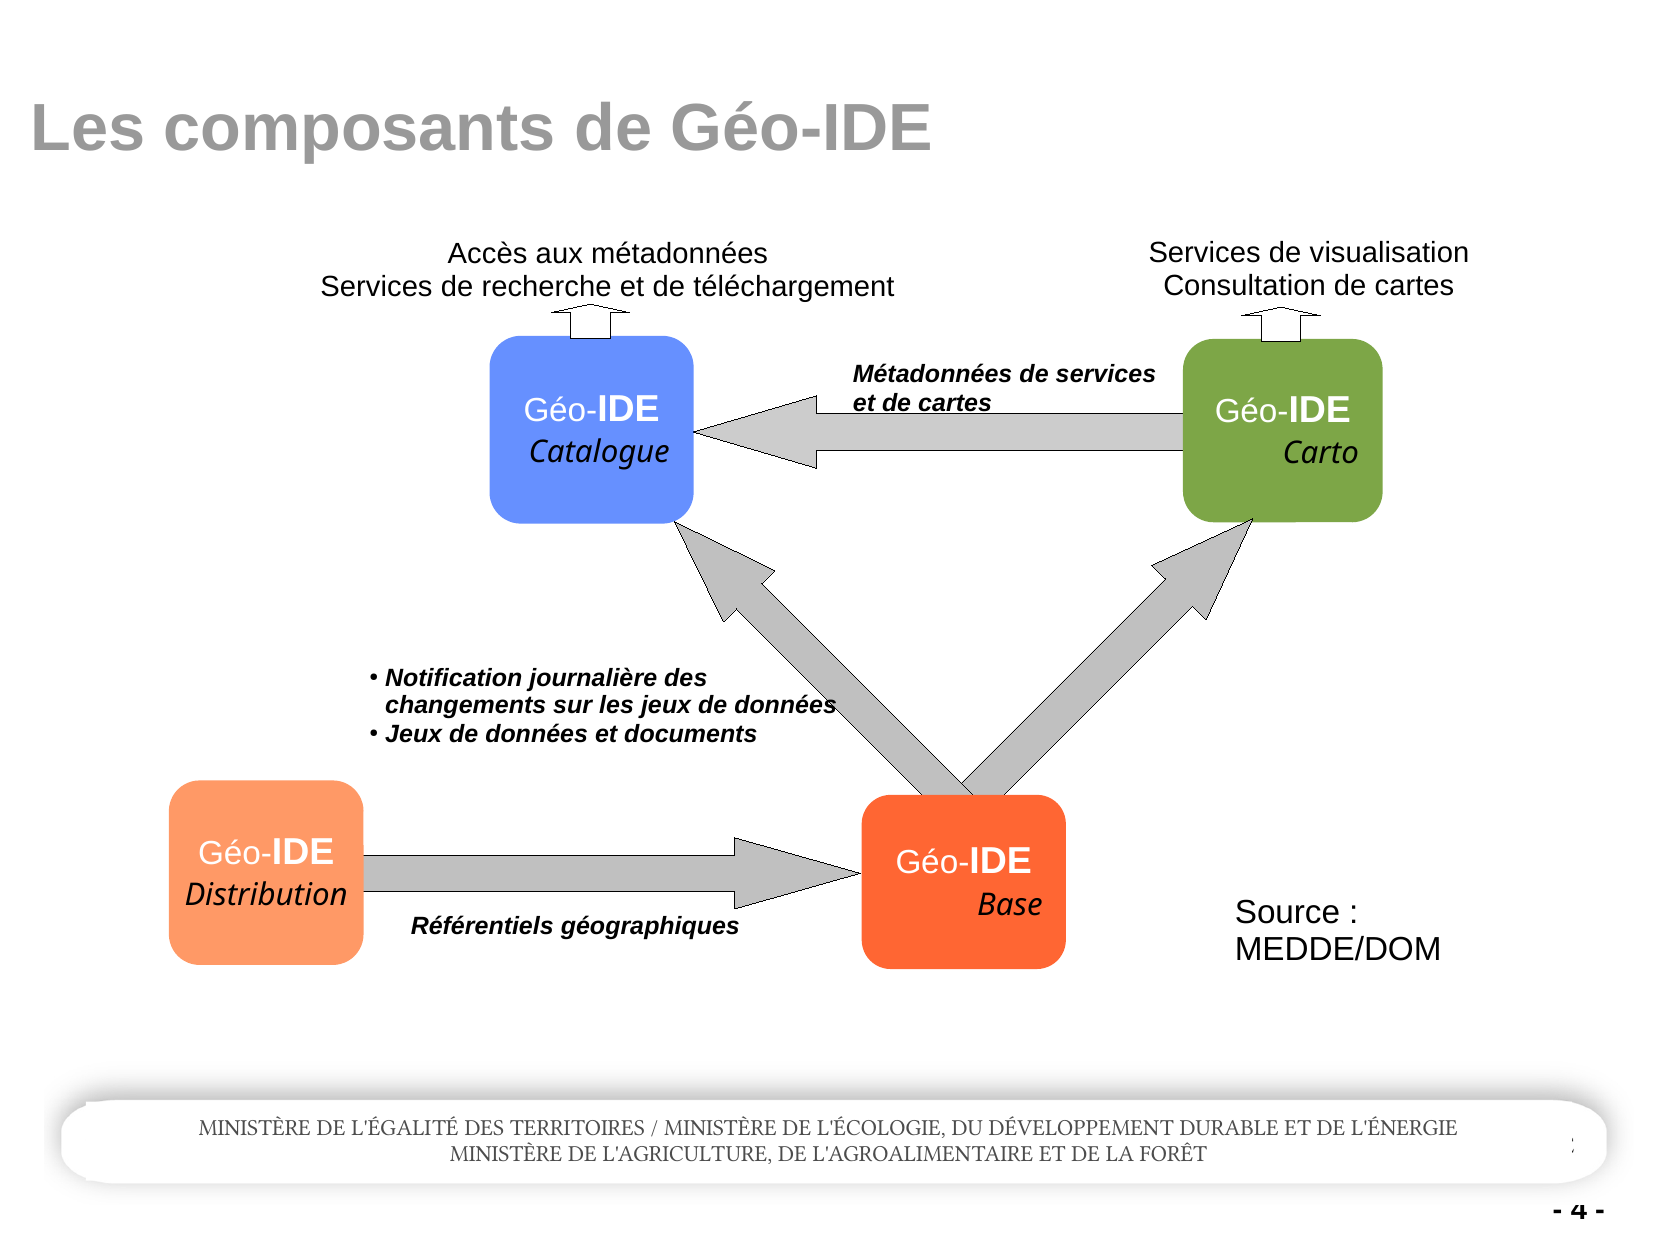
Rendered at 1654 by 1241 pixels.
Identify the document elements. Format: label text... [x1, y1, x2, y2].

text_box [674, 521, 834, 655]
text_box Accès aux métadonnées Services de recherche et de téléchargement [305, 230, 911, 311]
text_box [551, 311, 630, 339]
text_box Géo-IDE Base [861, 794, 1066, 970]
text_box [364, 837, 861, 904]
title Les composants de Géo-IDE [30, 28, 1612, 226]
text_box [1241, 307, 1321, 342]
text_box Source : MEDDE/DOM [1220, 886, 1457, 977]
text_box Services de visualisation Consultation de cartes [1133, 228, 1485, 311]
picture [44, 1060, 1634, 1205]
text_box Géo-IDE Distribution [168, 780, 364, 965]
text_box Référentiels géographiques [396, 904, 756, 948]
text_box Métadonnées de services et de cartes [838, 352, 1179, 425]
text_box [854, 518, 1253, 794]
text_box Géo-IDE Catalogue [489, 335, 694, 524]
text_box [694, 395, 1182, 469]
text_box Géo-IDE Carto [1182, 338, 1383, 523]
text_box Notification journalière des changements sur les jeux de données Jeux de données et documents [354, 655, 854, 756]
